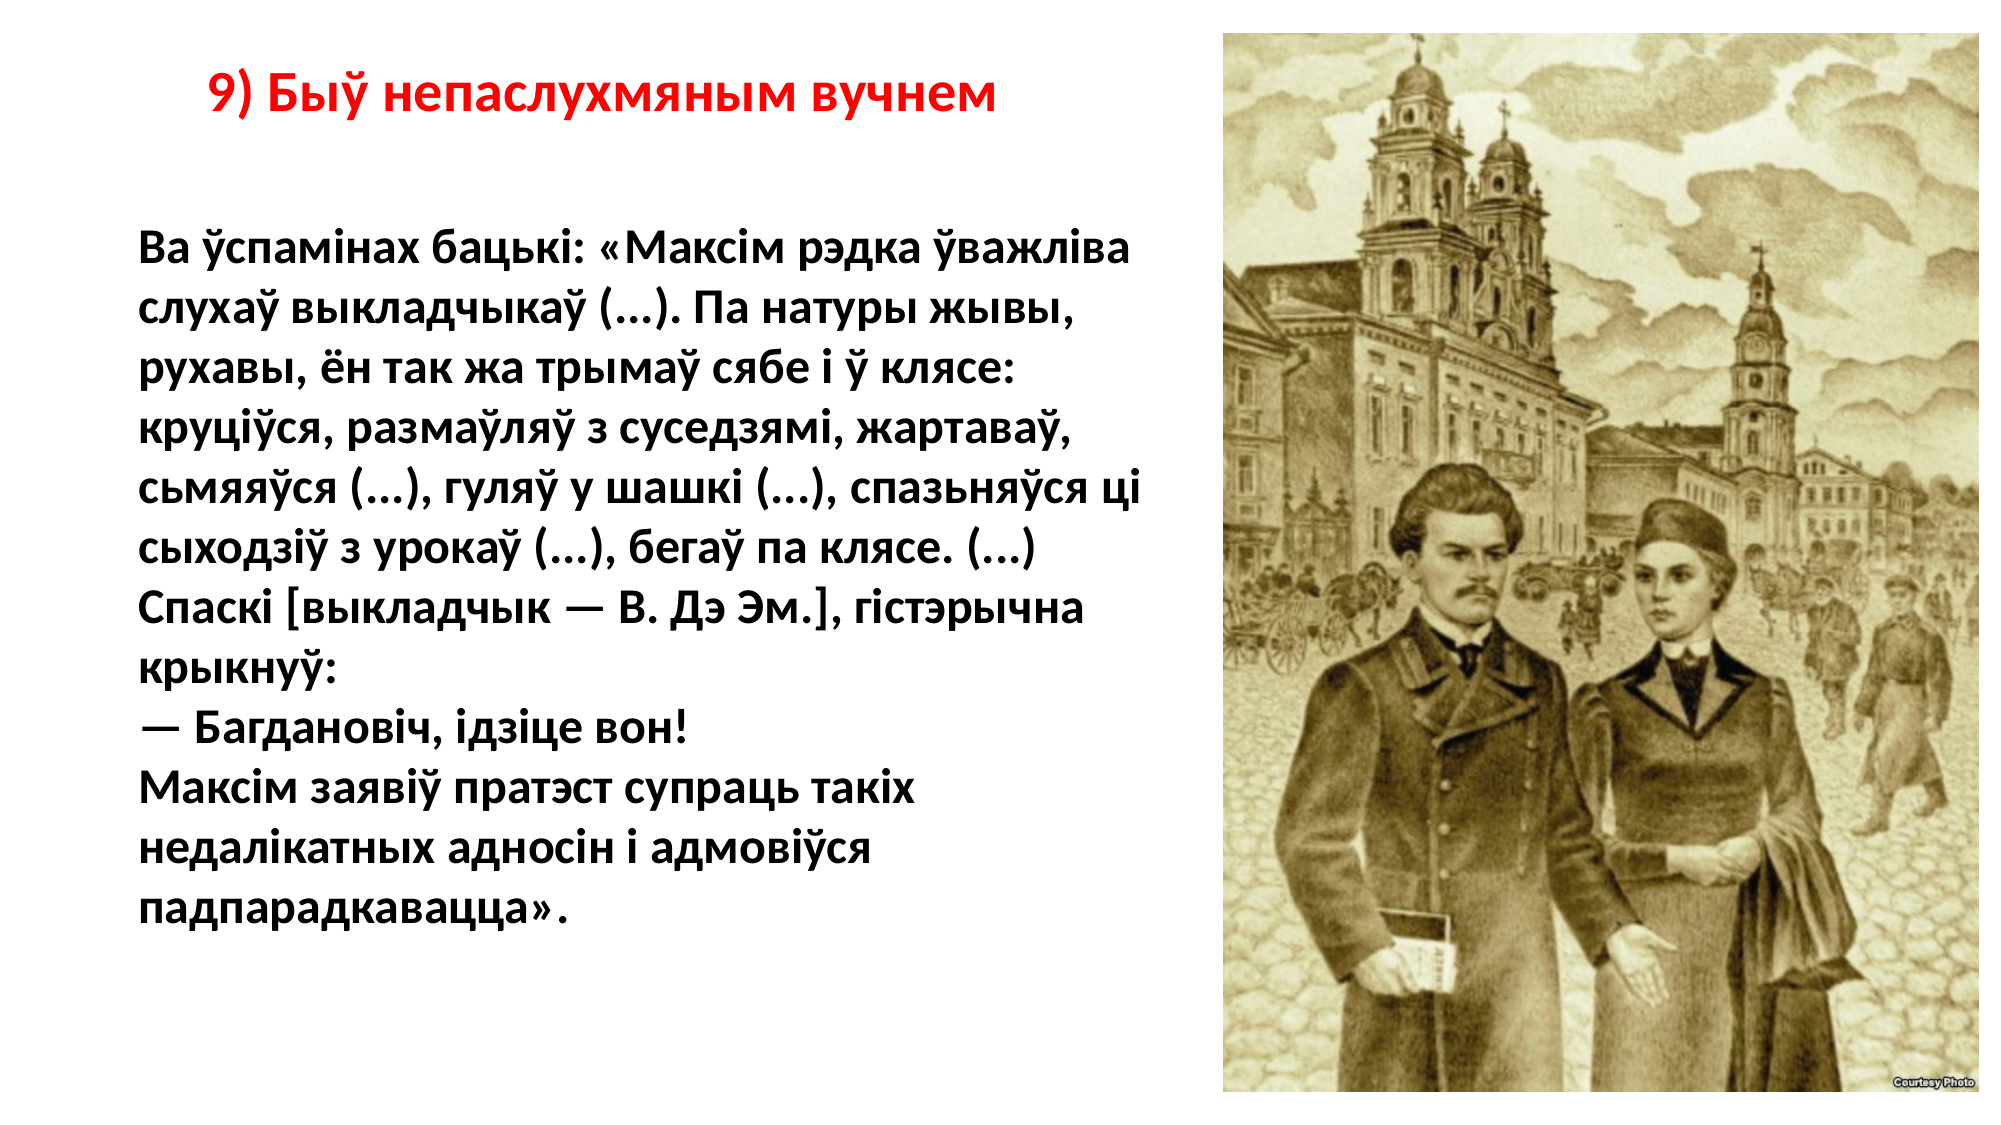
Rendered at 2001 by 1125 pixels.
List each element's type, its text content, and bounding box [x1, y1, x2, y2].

picture [1223, 33, 1979, 1092]
text_box 9) Быў непаслухмяным вучнем [192, 45, 1013, 130]
text_box Ва ўспамінах бацькі: «Максім рэдка ўважліва слухаў выкладчыкаў (...). Па натуры жывы, рухавы, ён так жа трымаў сябе і ў клясе: круціўся, размаўляў з суседзямі, жартаваў, сьмяяўся (...), гуляў у шашкі (...), спазьняўся ці сыходзіў з урокаў (...), бегаў па клясе. (...) Спаскі [выкладчык — В. Дэ Эм.], гістэрычна крыкнуў: — Багдановіч, ідзіце вон! Максім заявіў пратэст супраць такіх недалікатных адносін і адмовіўся падпарадкавацца». [123, 206, 1188, 941]
